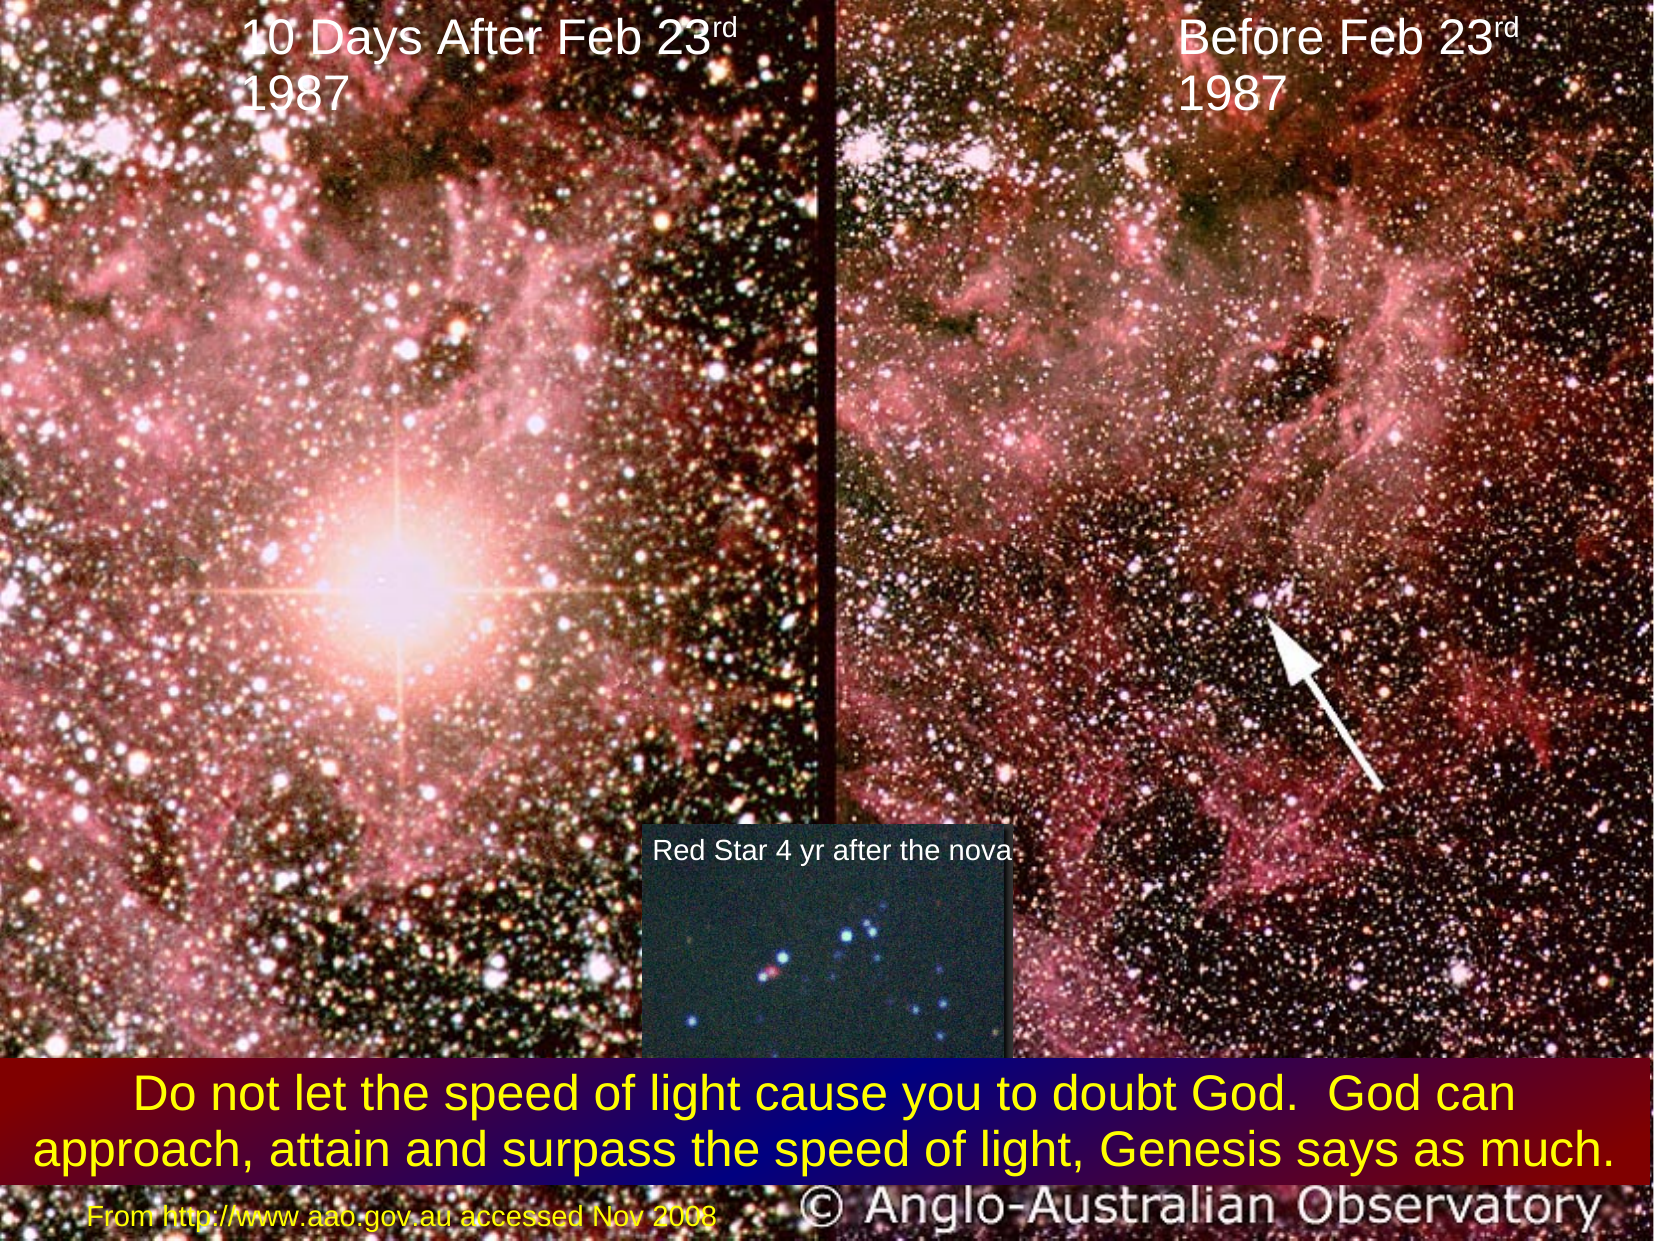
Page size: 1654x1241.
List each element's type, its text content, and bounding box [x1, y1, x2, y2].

text_box Before Feb 23rd 1987 [1162, 1, 1651, 131]
text_box Red Star 4 yr after the nova [637, 826, 1051, 882]
text_box From http://www.aao.gov.au accessed Nov 2008 [71, 1192, 751, 1241]
picture [0, 0, 1654, 1241]
text_box 10 Days After Feb 23rd 1987 [225, 1, 826, 131]
text_box Do not let the speed of light cause you to doubt God. God can approach, attain and surpass the speed of light, Genesis says as much. [0, 1058, 1651, 1185]
